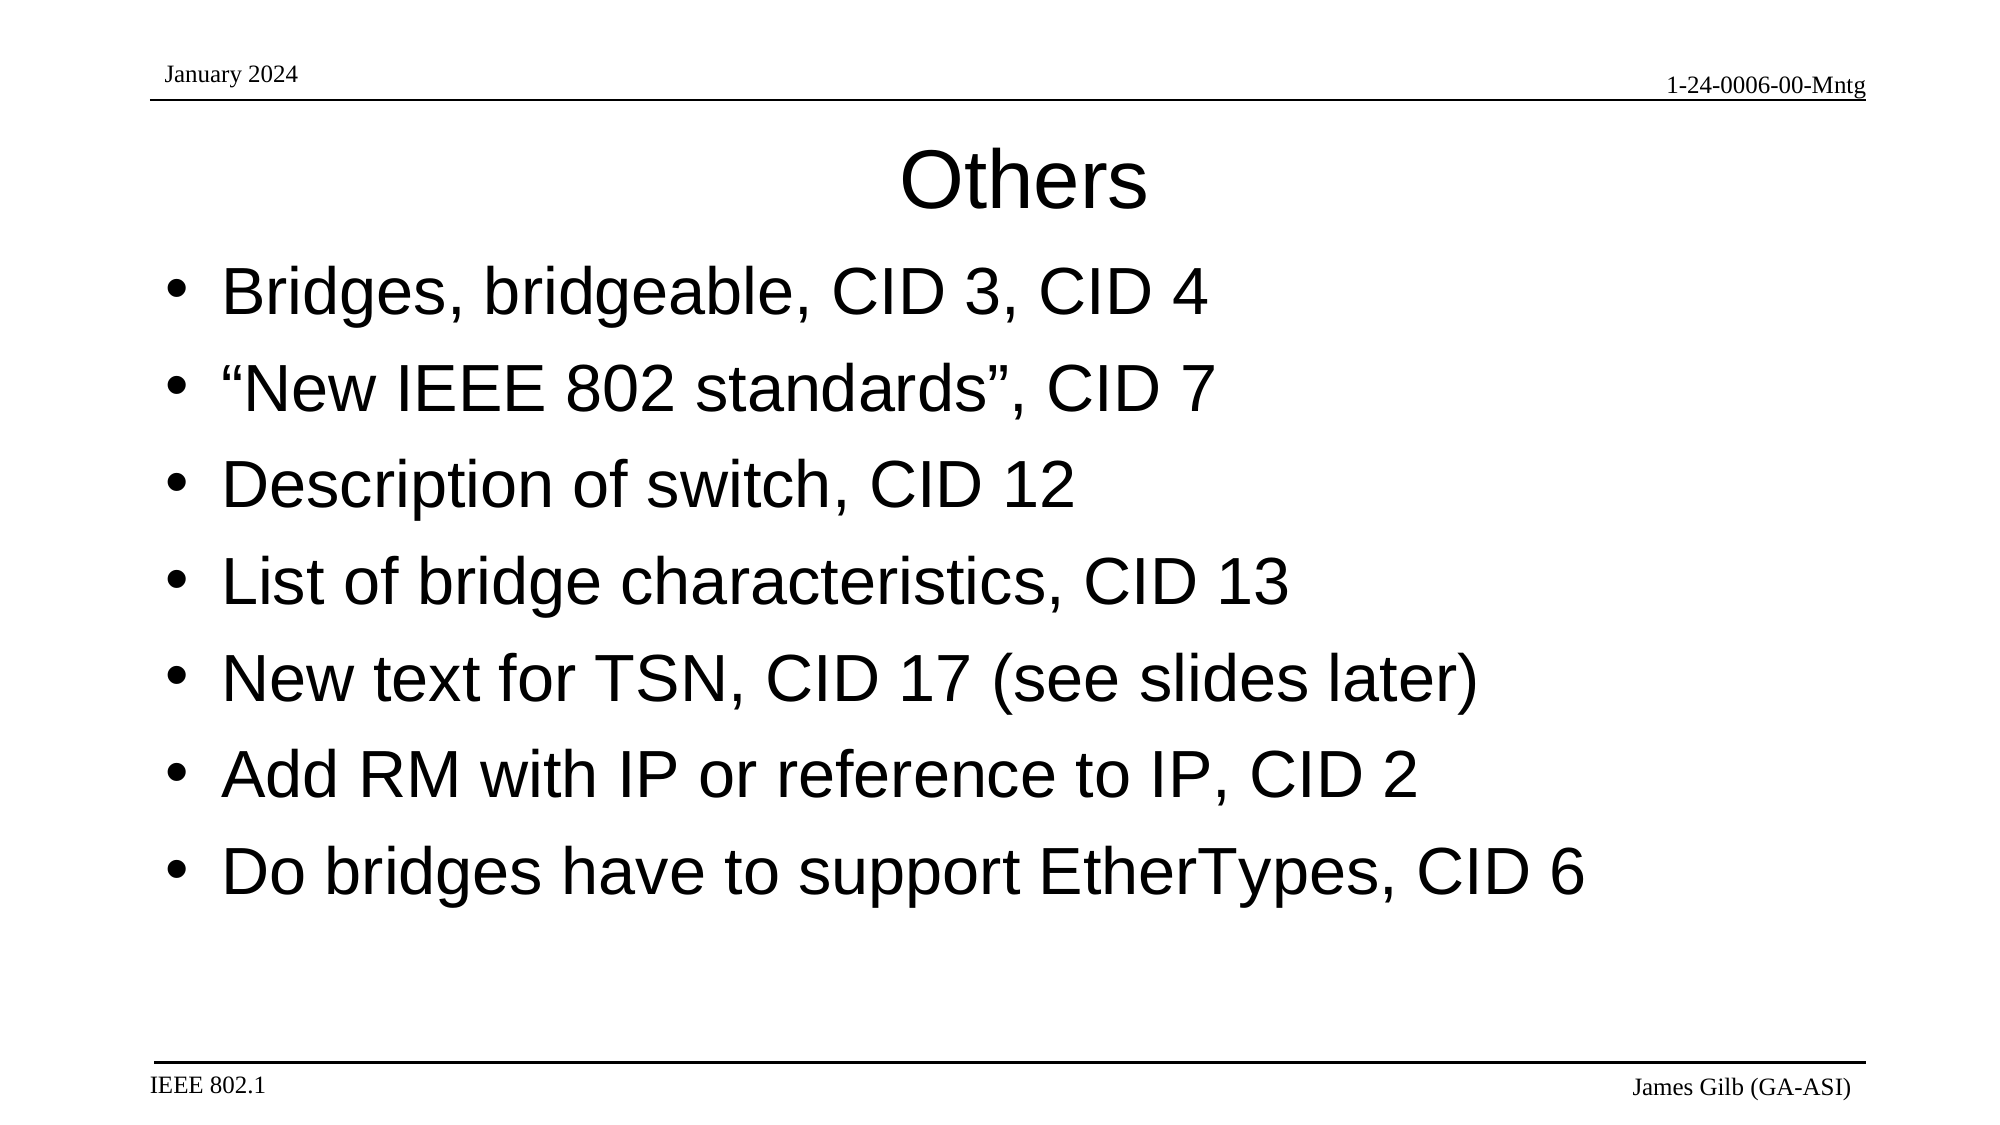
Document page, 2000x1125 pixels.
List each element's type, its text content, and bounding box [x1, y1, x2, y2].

list Bridges, bridgeable, CID 3, CID 4 “New IEEE 802 standards”, CID 7 Description of switch, CID 12 List of bridge characteristics, CID 13 New text for TSN, CID 17 (see slides later) Add RM with IP or reference to IP, CID 2 Do bridges have to support EtherTypes, CID 6 [149, 239, 1900, 1051]
title Others [149, 112, 1900, 238]
